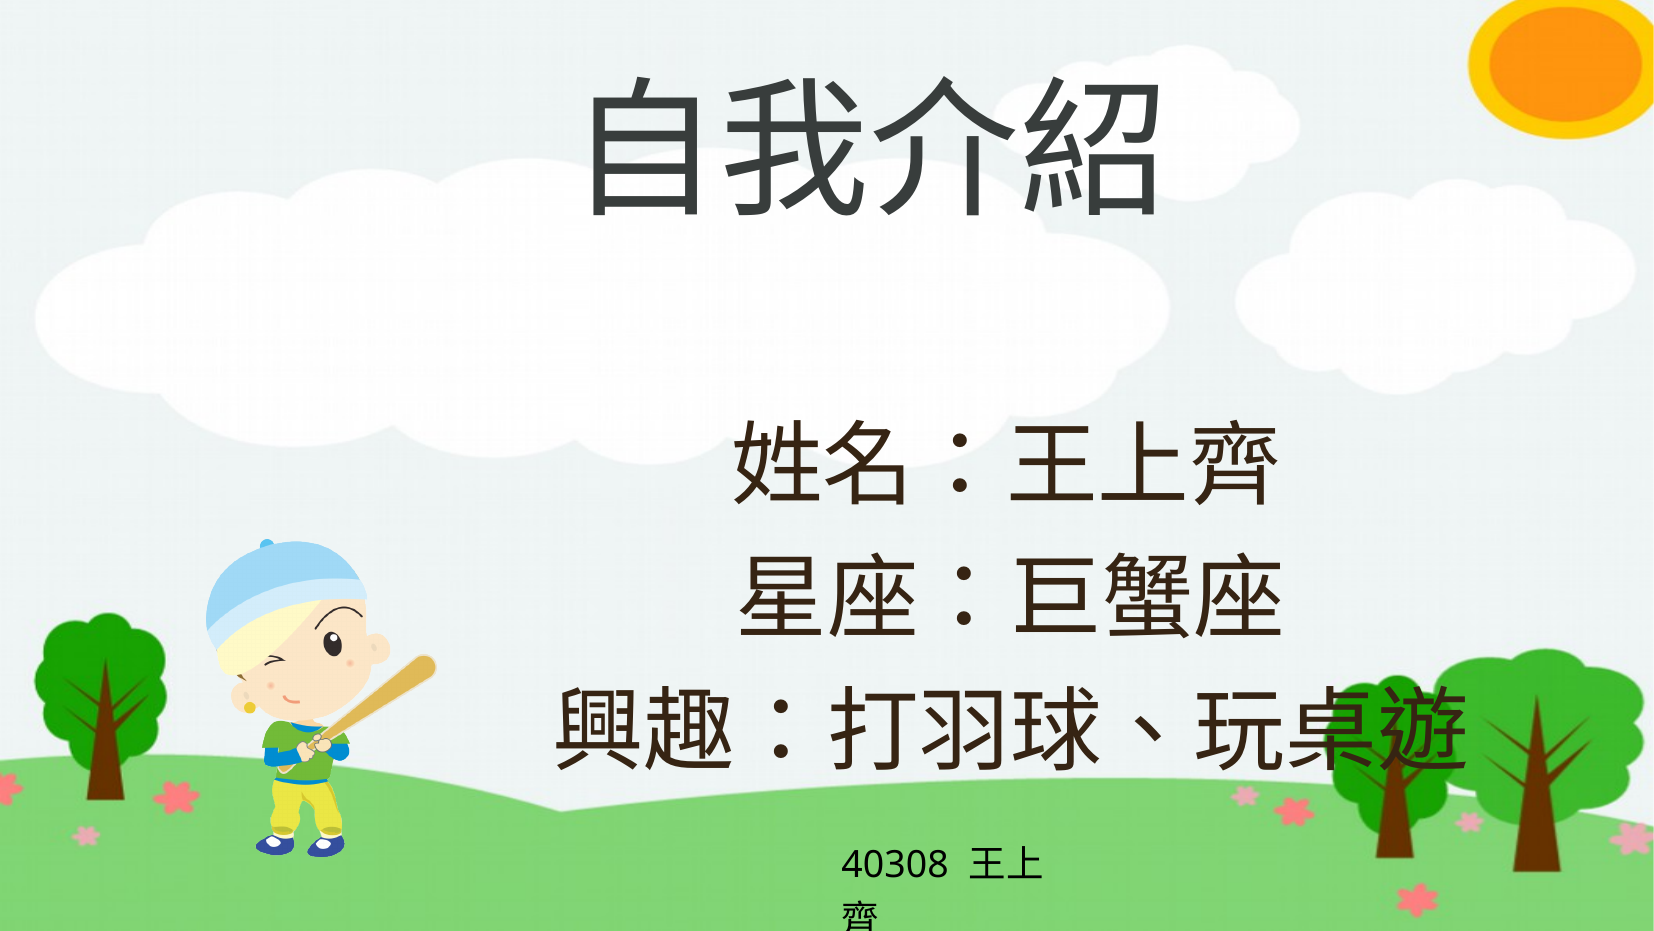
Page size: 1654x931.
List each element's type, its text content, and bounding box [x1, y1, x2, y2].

picture [0, 0, 1654, 931]
title 自我介紹 [569, 63, 1290, 214]
picture [851, 923, 869, 927]
text_box 40308 王上齊 [826, 826, 1093, 880]
subtitle 姓名：王上齊 星座：巨蟹座 興趣：打羽球、玩桌遊 [472, 295, 1477, 886]
